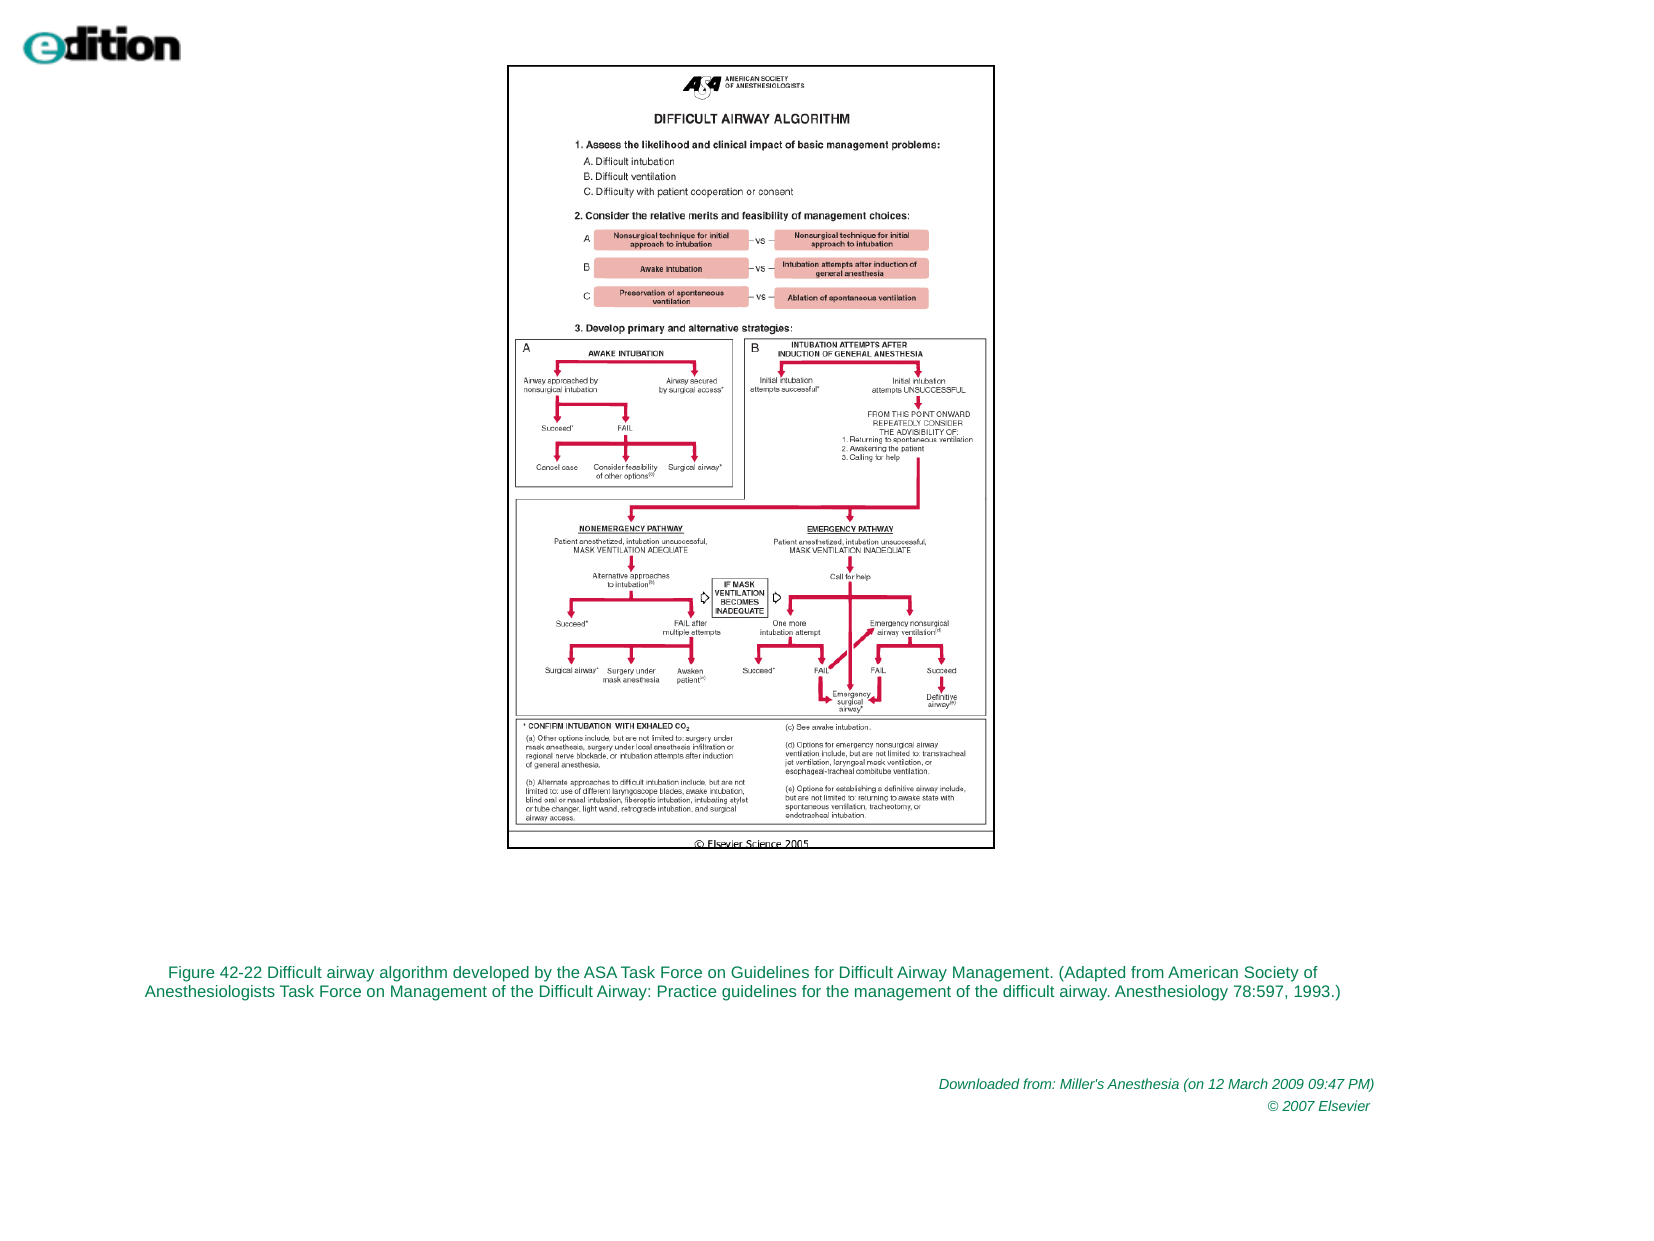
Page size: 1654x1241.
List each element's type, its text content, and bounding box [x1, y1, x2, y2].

text_box © 2007 Elsevier [656, 1090, 1389, 1122]
text_box Downloaded from: Miller's Anesthesia (on 12 March 2009 09:47 PM) [657, 1069, 1390, 1101]
picture [17, 18, 181, 71]
picture [508, 66, 994, 848]
text_box Figure 42-22 Difficult airway algorithm developed by the ASA Task Force on Guidelines for Difficult Airway Management. (Adapted from American Society of Anesthesiologists Task Force on Management of the Difficult Airway: Practice guidelines for the management of the difficult airway. Anesthesiology 78:597, 1993.) [100, 955, 1388, 1009]
